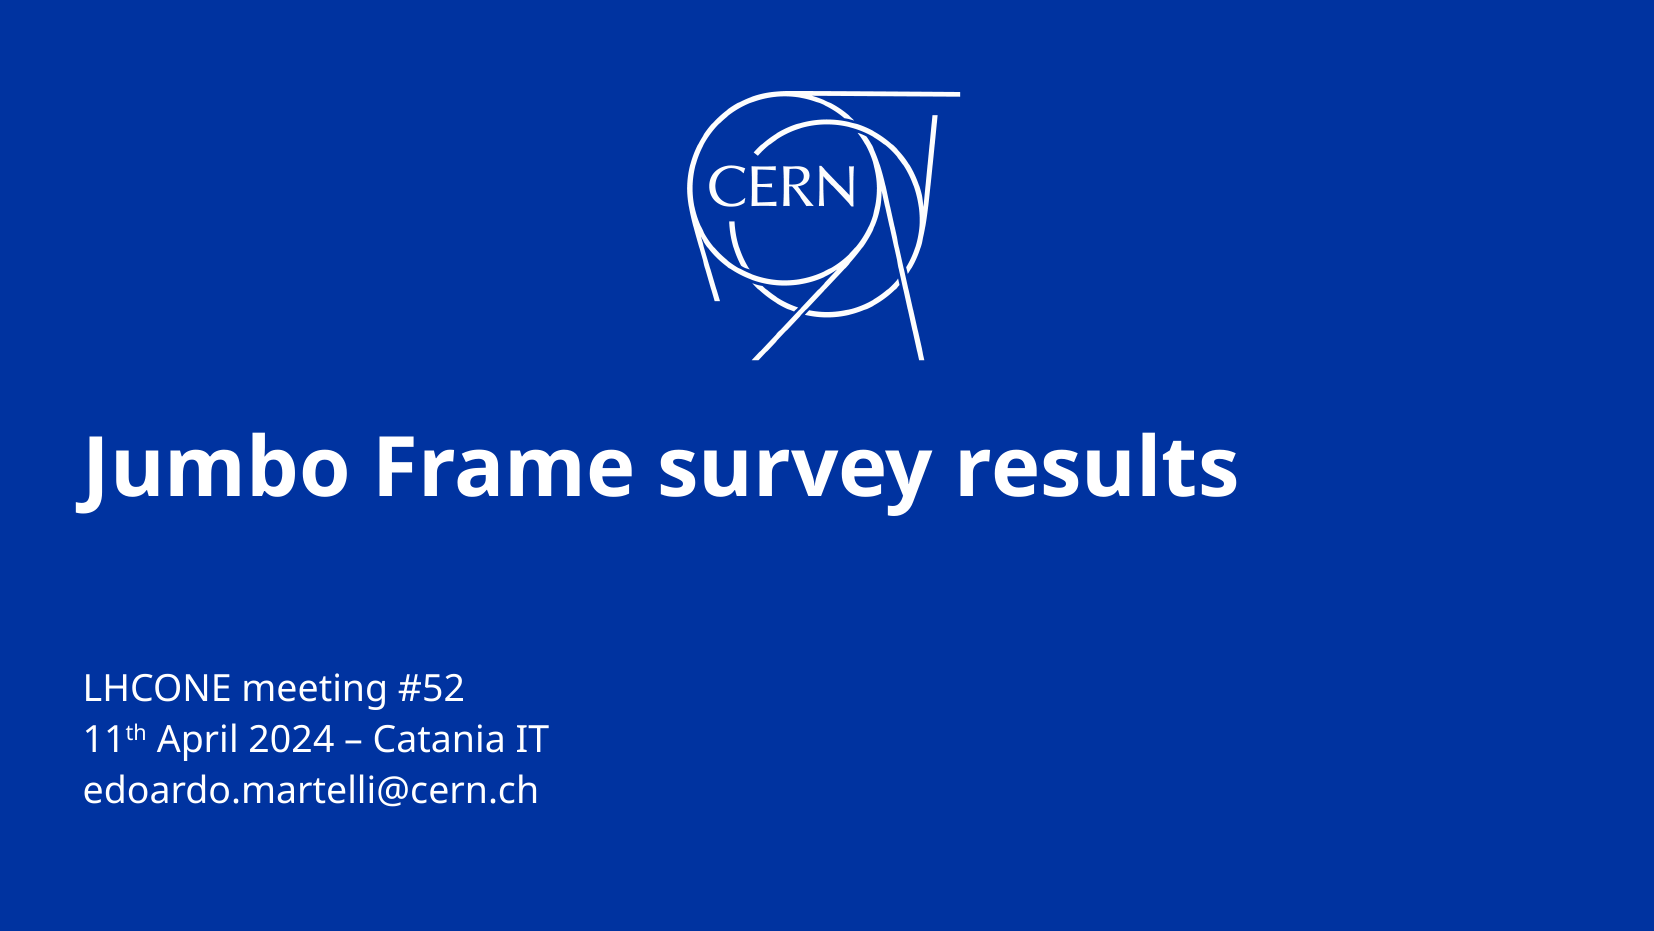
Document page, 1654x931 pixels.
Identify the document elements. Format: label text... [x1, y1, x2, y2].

title Jumbo Frame survey results [82, 407, 1571, 618]
list LHCONE meeting #52 11th April 2024 – Catania IT edoardo.martelli@cern.ch [82, 661, 1571, 898]
picture [679, 82, 971, 372]
